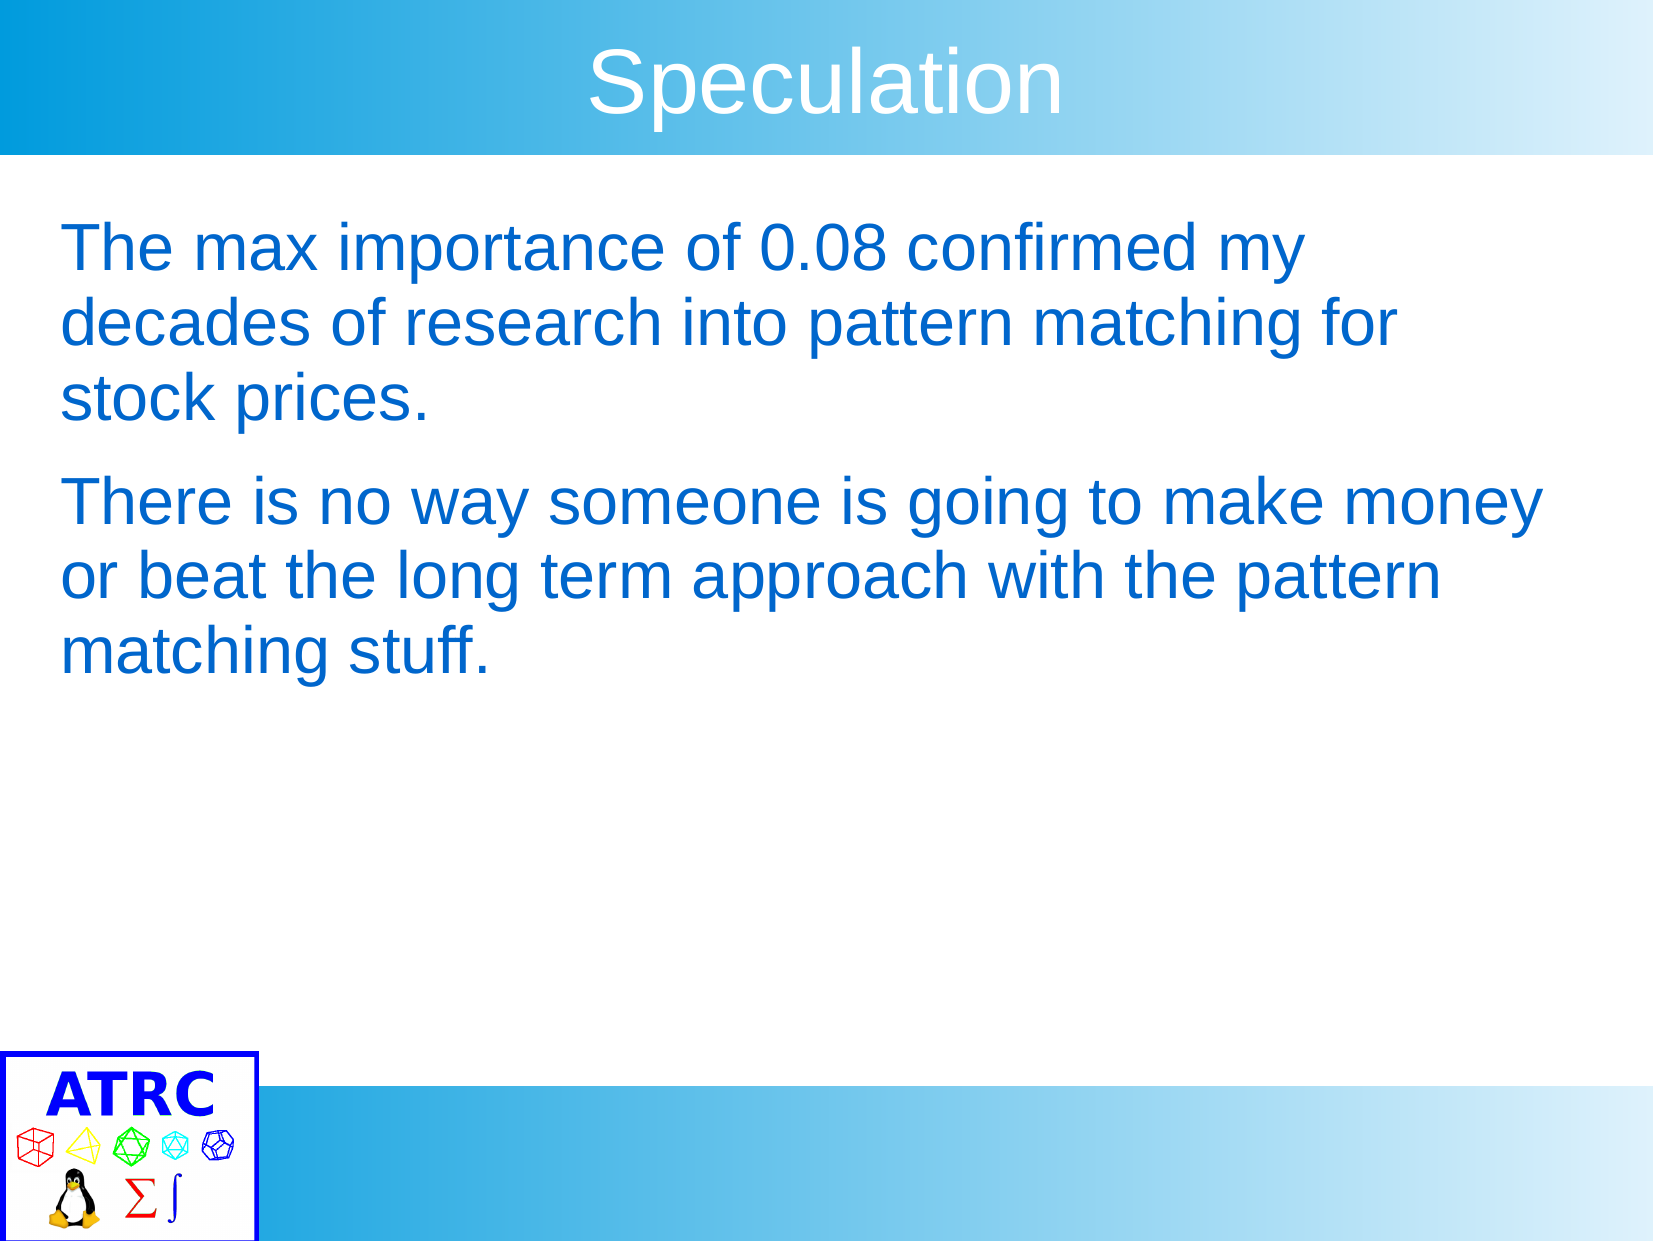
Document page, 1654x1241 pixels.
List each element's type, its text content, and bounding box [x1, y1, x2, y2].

title Speculation [82, 30, 1571, 135]
list The max importance of 0.08 confirmed my decades of research into pattern matching for stock prices. There is no way someone is going to make money or beat the long term approach with the pattern matching stuff. [60, 210, 1549, 930]
picture [0, 1051, 259, 1241]
